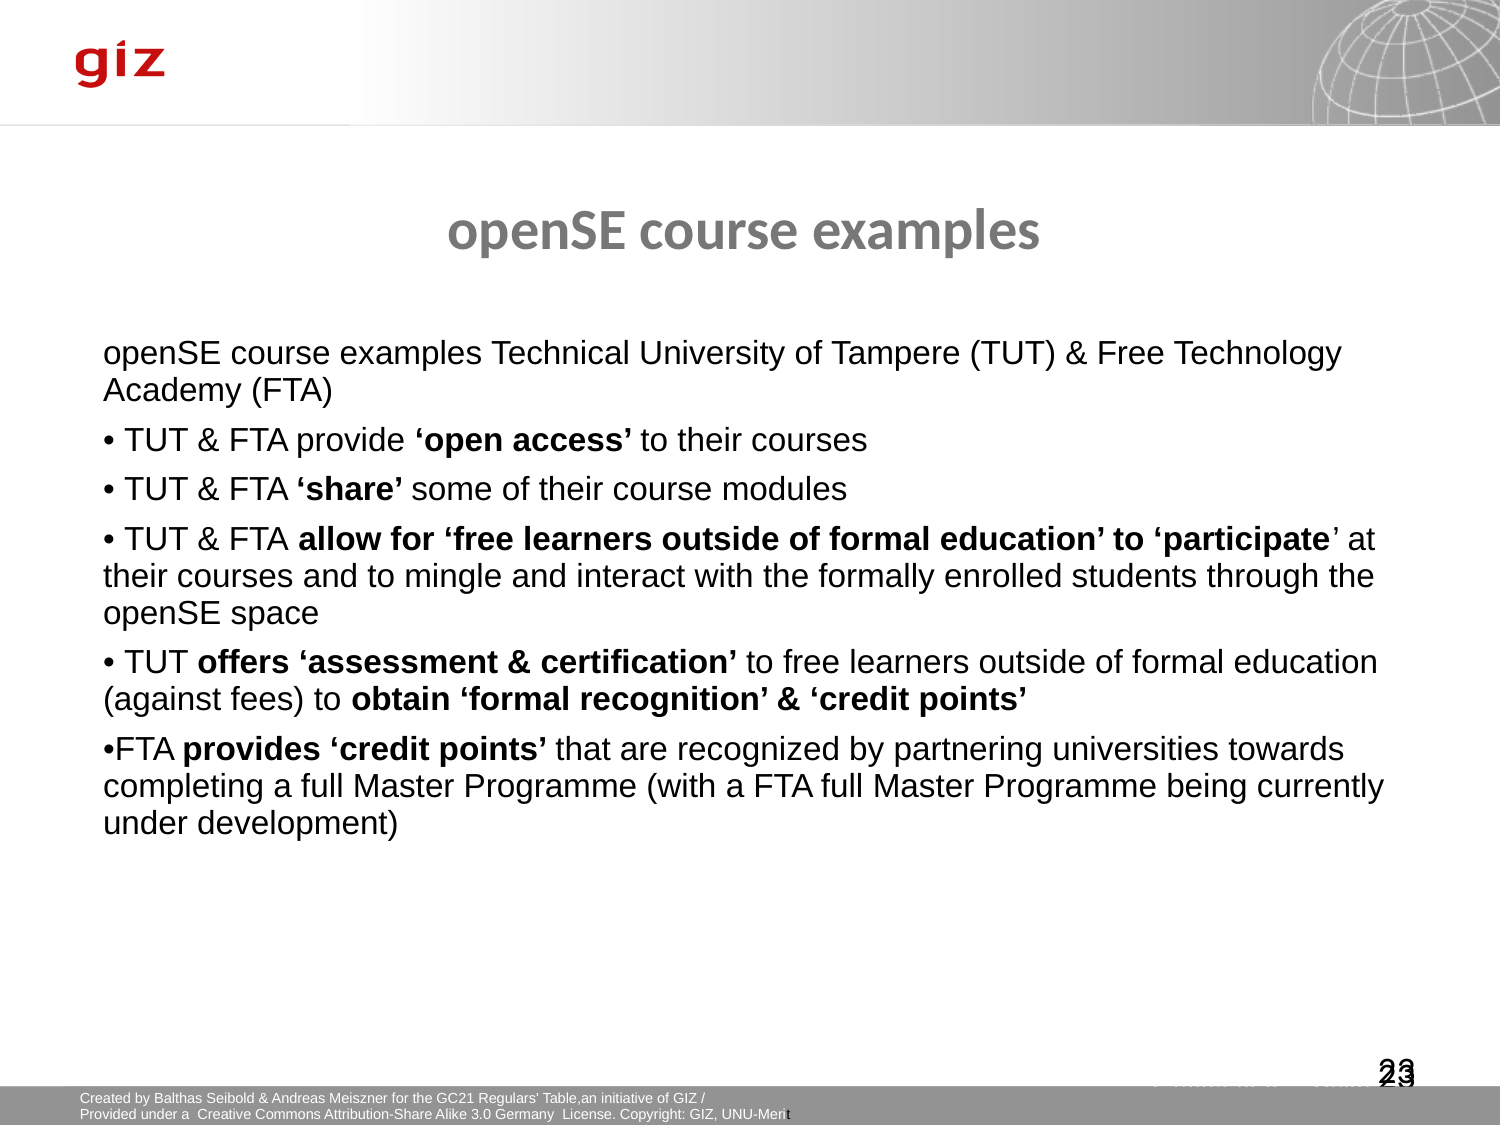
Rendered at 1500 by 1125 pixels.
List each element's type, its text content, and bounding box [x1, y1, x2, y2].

text_box openSE course examples [53, 195, 1436, 303]
text_box openSE course examples Technical University of Tampere (TUT) & Free Technology Academy (FTA) • TUT & FTA provide ‘open access’ to their courses • TUT & FTA ‘share’ some of their course modules • TUT & FTA allow for ‘free learners outside of formal education’ to ‘participate’ at their courses and to mingle and interact with the formally enrolled students through the openSE space • TUT offers ‘assessment & certification’ to free learners outside of formal education (against fees) to obtain ‘formal recognition’ & ‘credit points’ FTA provides ‘credit points’ that are recognized by partnering universities towards completing a full Master Programme (with a FTA full Master Programme being currently under development) [88, 326, 1436, 850]
